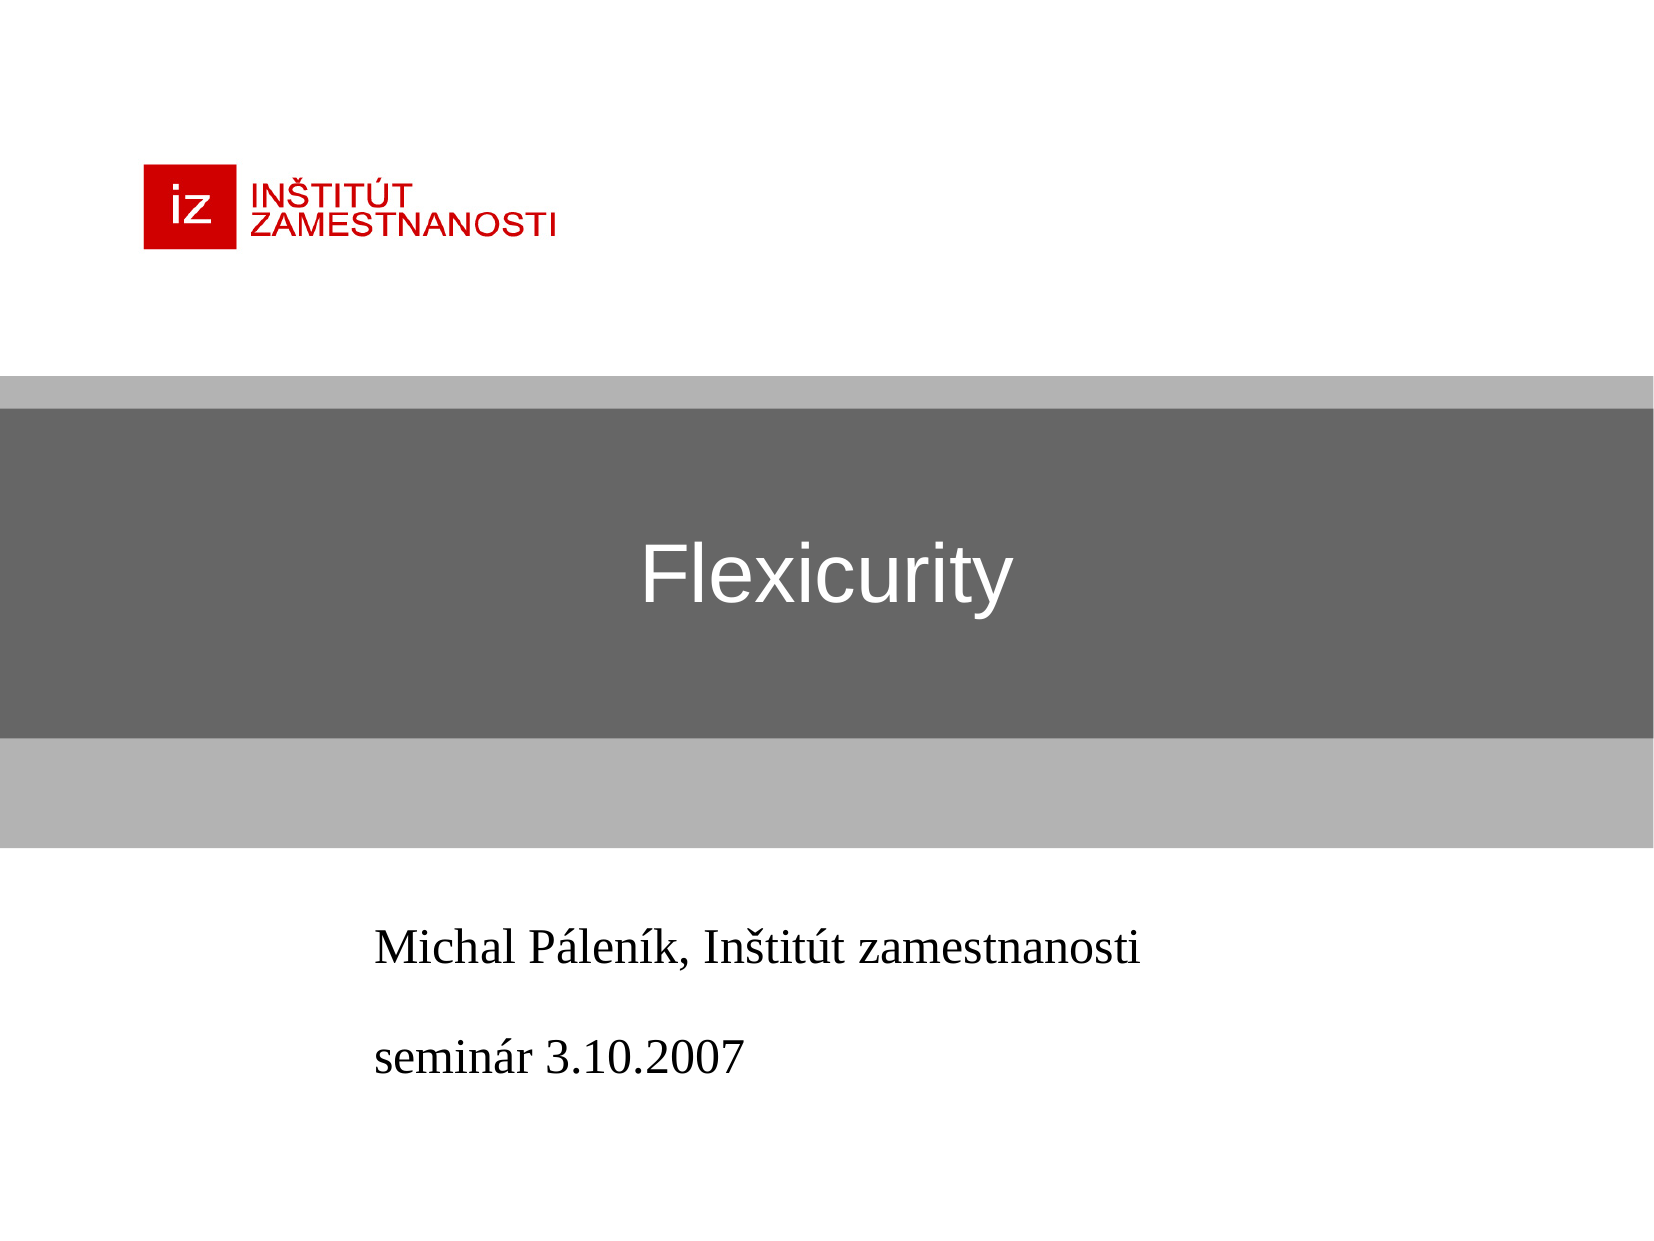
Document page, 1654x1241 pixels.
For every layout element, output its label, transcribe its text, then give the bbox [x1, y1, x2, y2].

text_box Michal Páleník, Inštitút zamestnanosti seminár 3.10.2007 [374, 918, 1429, 1085]
text_box Flexicurity [0, 408, 1654, 739]
picture [92, 89, 605, 320]
text_box [0, 376, 1654, 408]
text_box [0, 739, 1654, 849]
